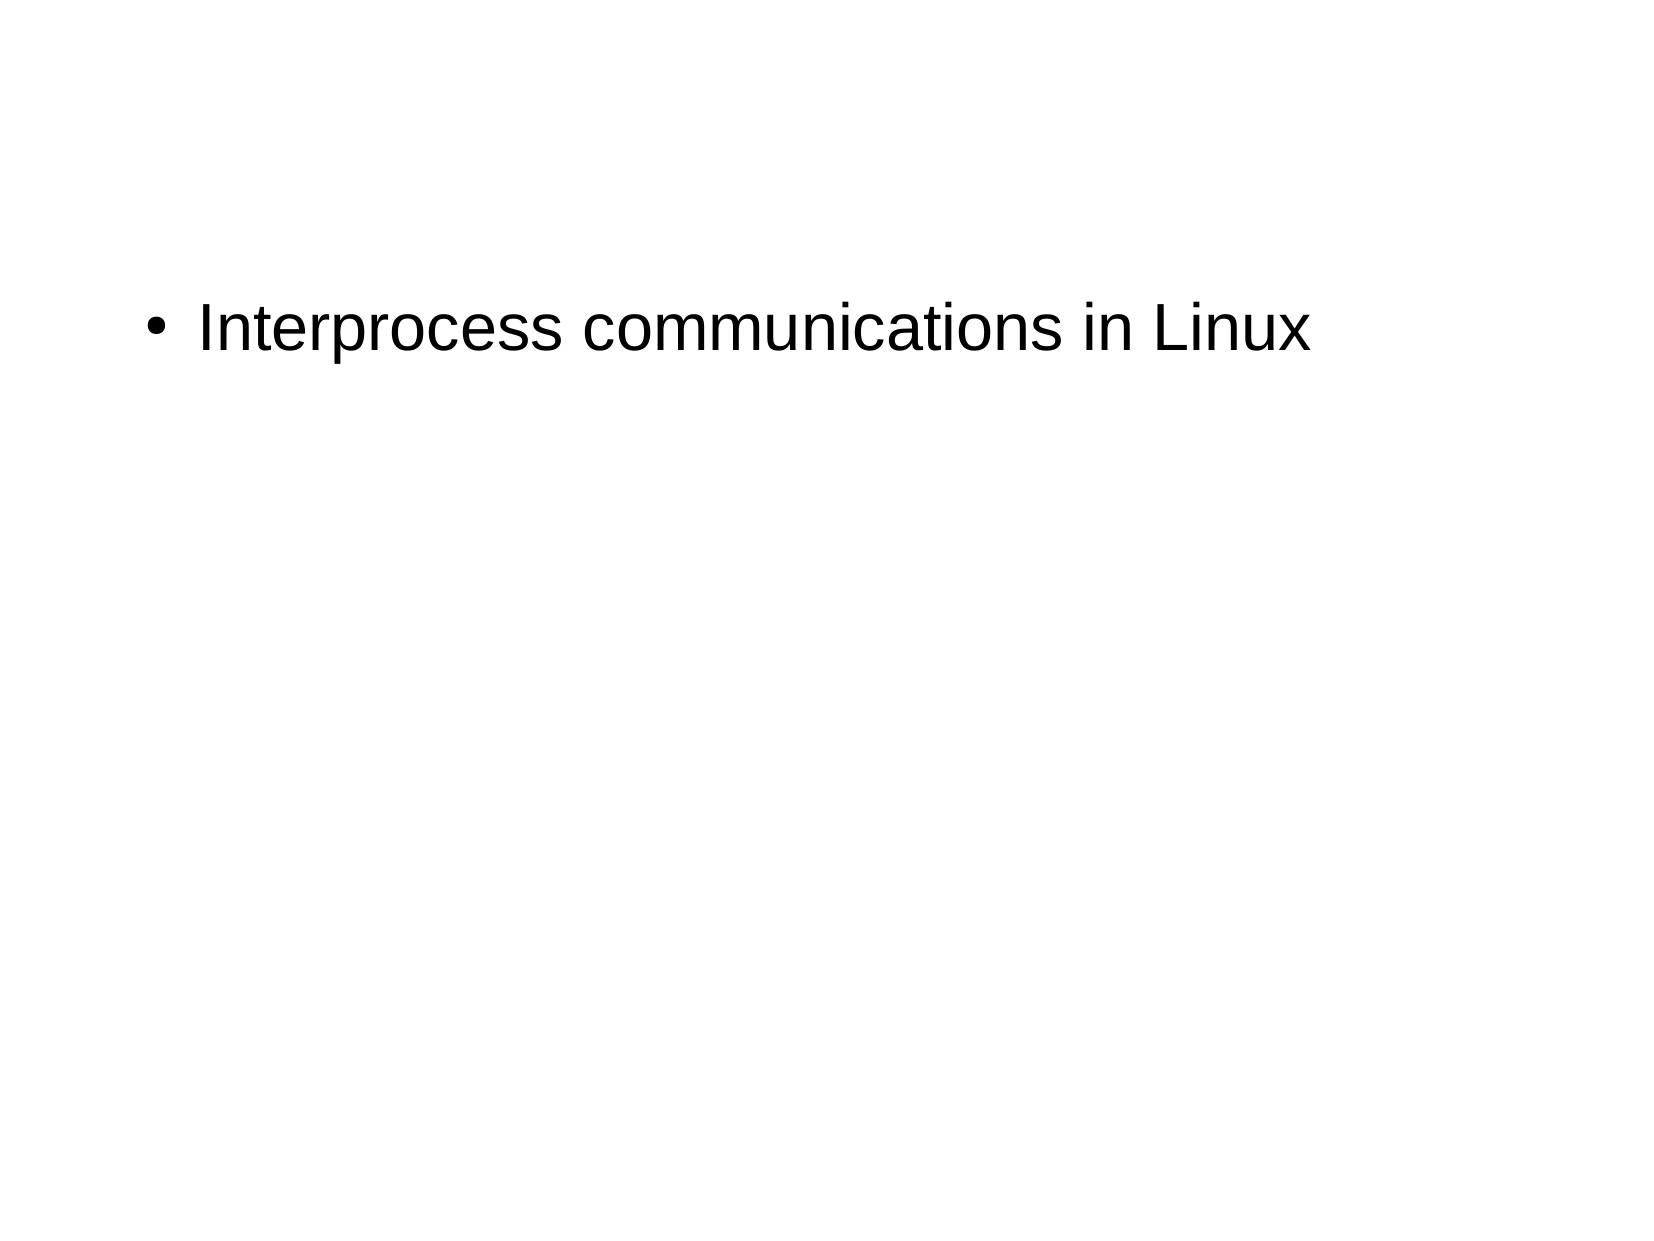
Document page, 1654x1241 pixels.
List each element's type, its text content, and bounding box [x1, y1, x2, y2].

list Interprocess communications in Linux [82, 290, 1538, 1010]
